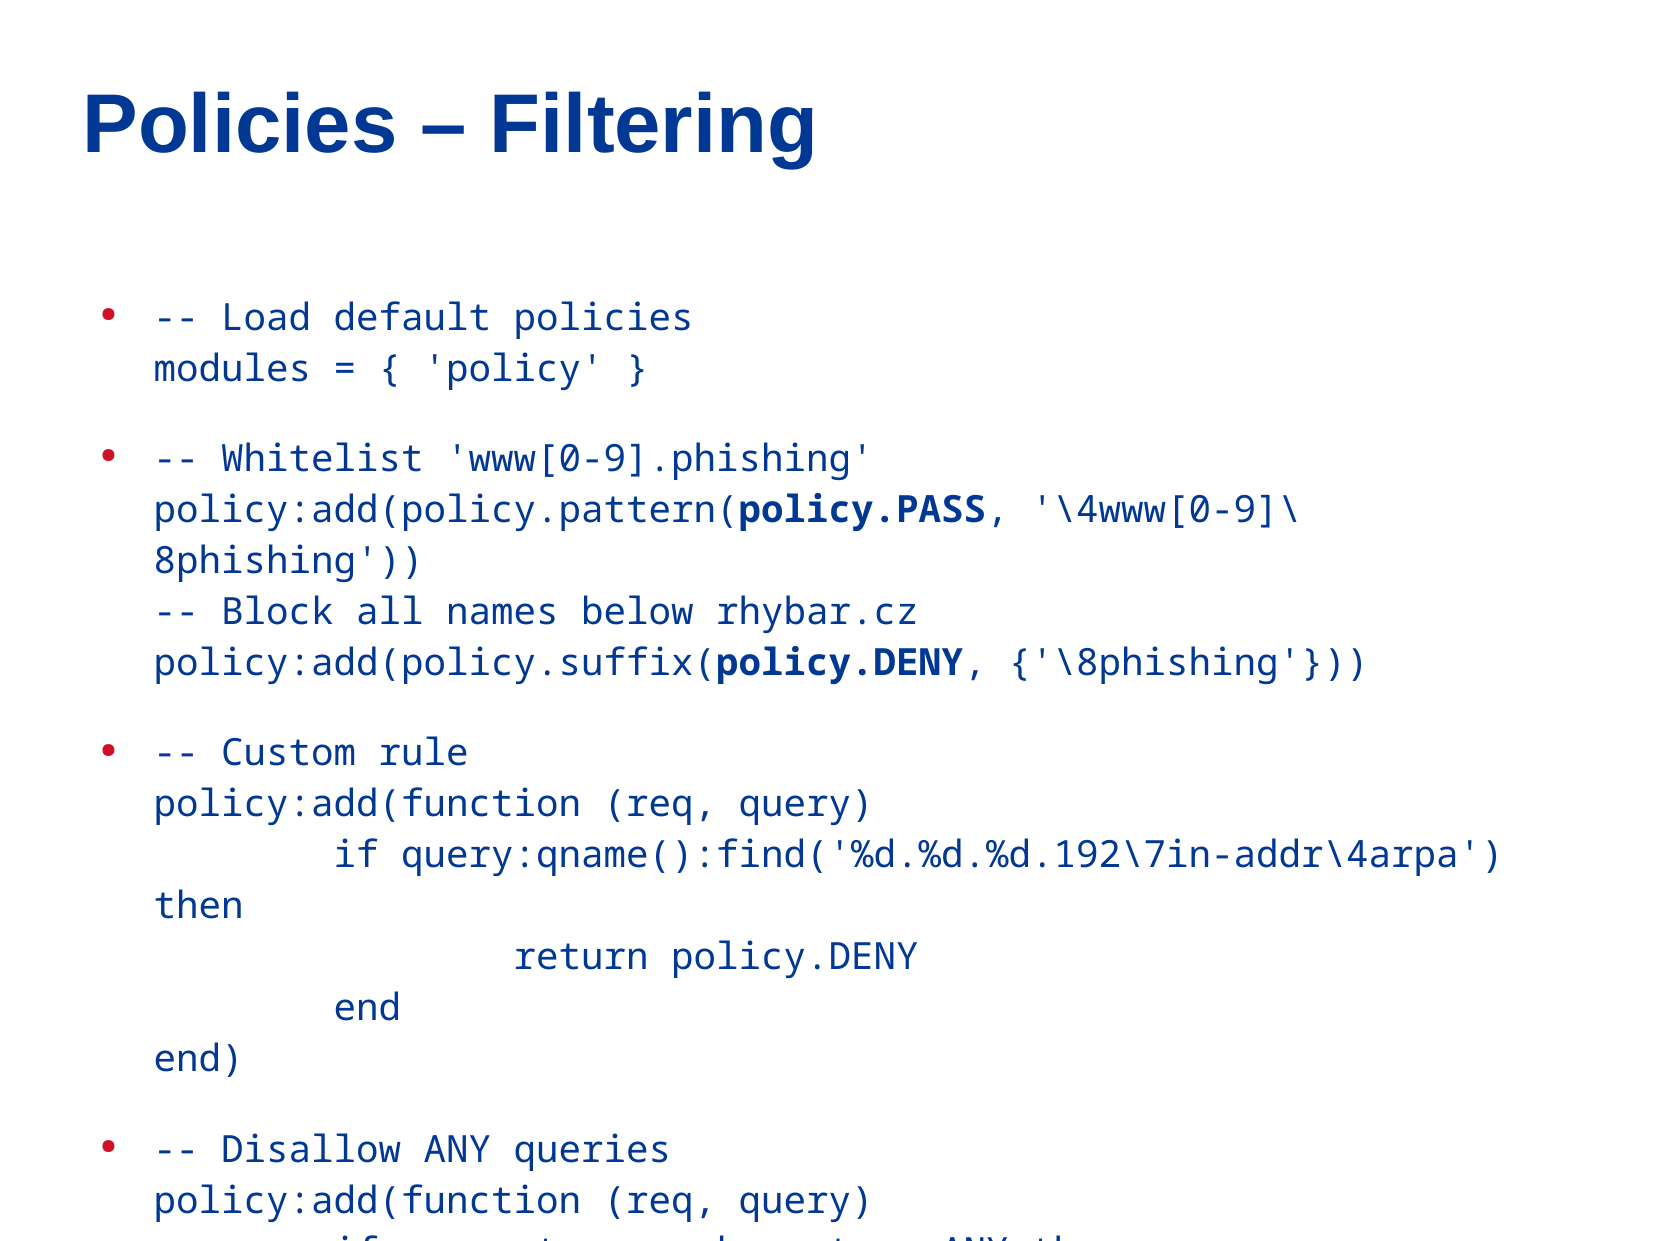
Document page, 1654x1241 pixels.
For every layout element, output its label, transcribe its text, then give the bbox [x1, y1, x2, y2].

list -- Load default policies modules = { 'policy' } -- Whitelist 'www[0-9].phishing' policy:add(policy.pattern(policy.PASS, '\4www[0-9]\8phishing')) -- Block all names below rhybar.cz policy:add(policy.suffix(policy.DENY, {'\8phishing'})) -- Custom rule policy:add(function (req, query) if query:qname():find('%d.%d.%d.192\7in-addr\4arpa') then return policy.DENY end end) -- Disallow ANY queries policy:add(function (req, query) if query.type == kres.type.ANY then return policy.DROP end end) [82, 290, 1571, 1010]
title Policies – Filtering [82, 70, 1571, 178]
